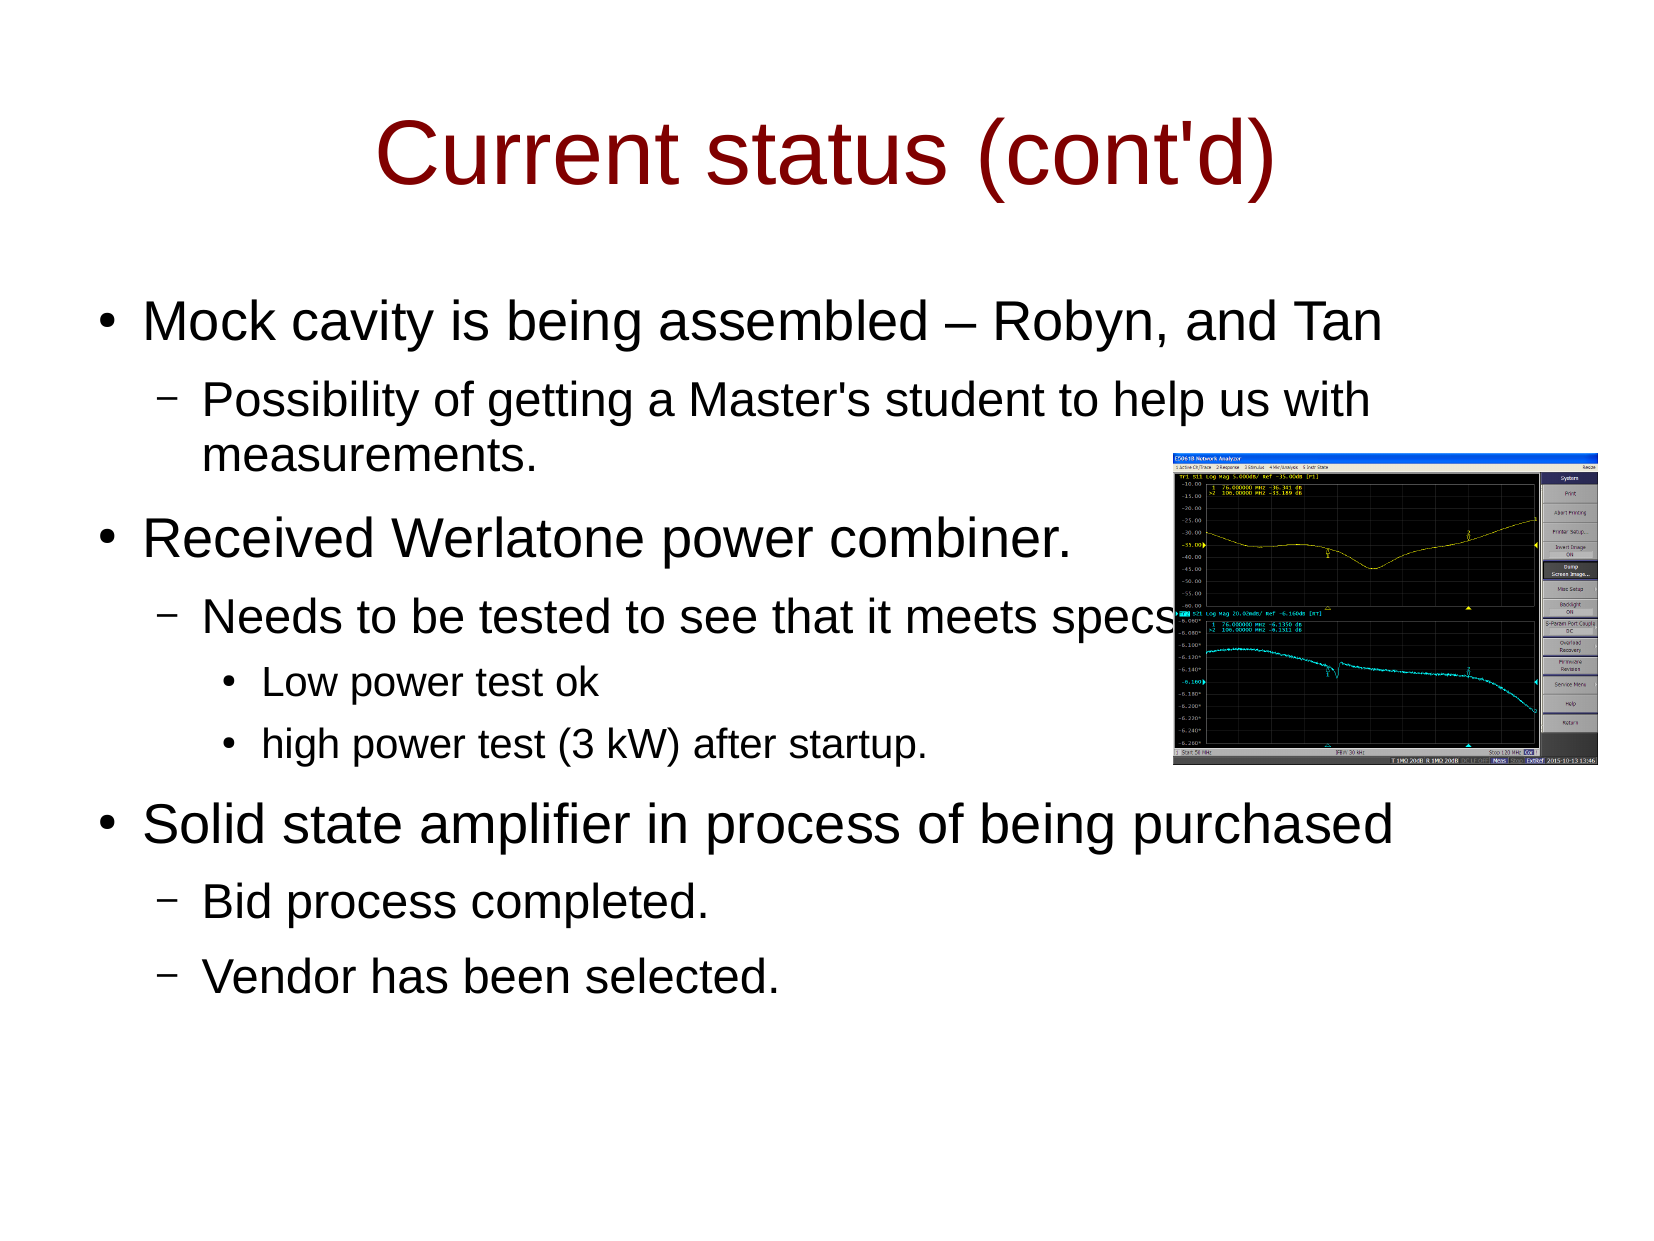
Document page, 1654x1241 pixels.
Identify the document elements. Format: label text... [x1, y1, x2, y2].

title Current status (cont'd) [82, 49, 1571, 257]
list Mock cavity is being assembled – Robyn, and Tan Possibility of getting a Master's student to help us with measurements. Received Werlatone power combiner. Needs to be tested to see that it meets specs. Low power test ok high power test (3 kW) after startup. Solid state amplifier in process of being purchased Bid process completed. Vendor has been selected. [82, 290, 1571, 1010]
picture [1173, 453, 1598, 766]
